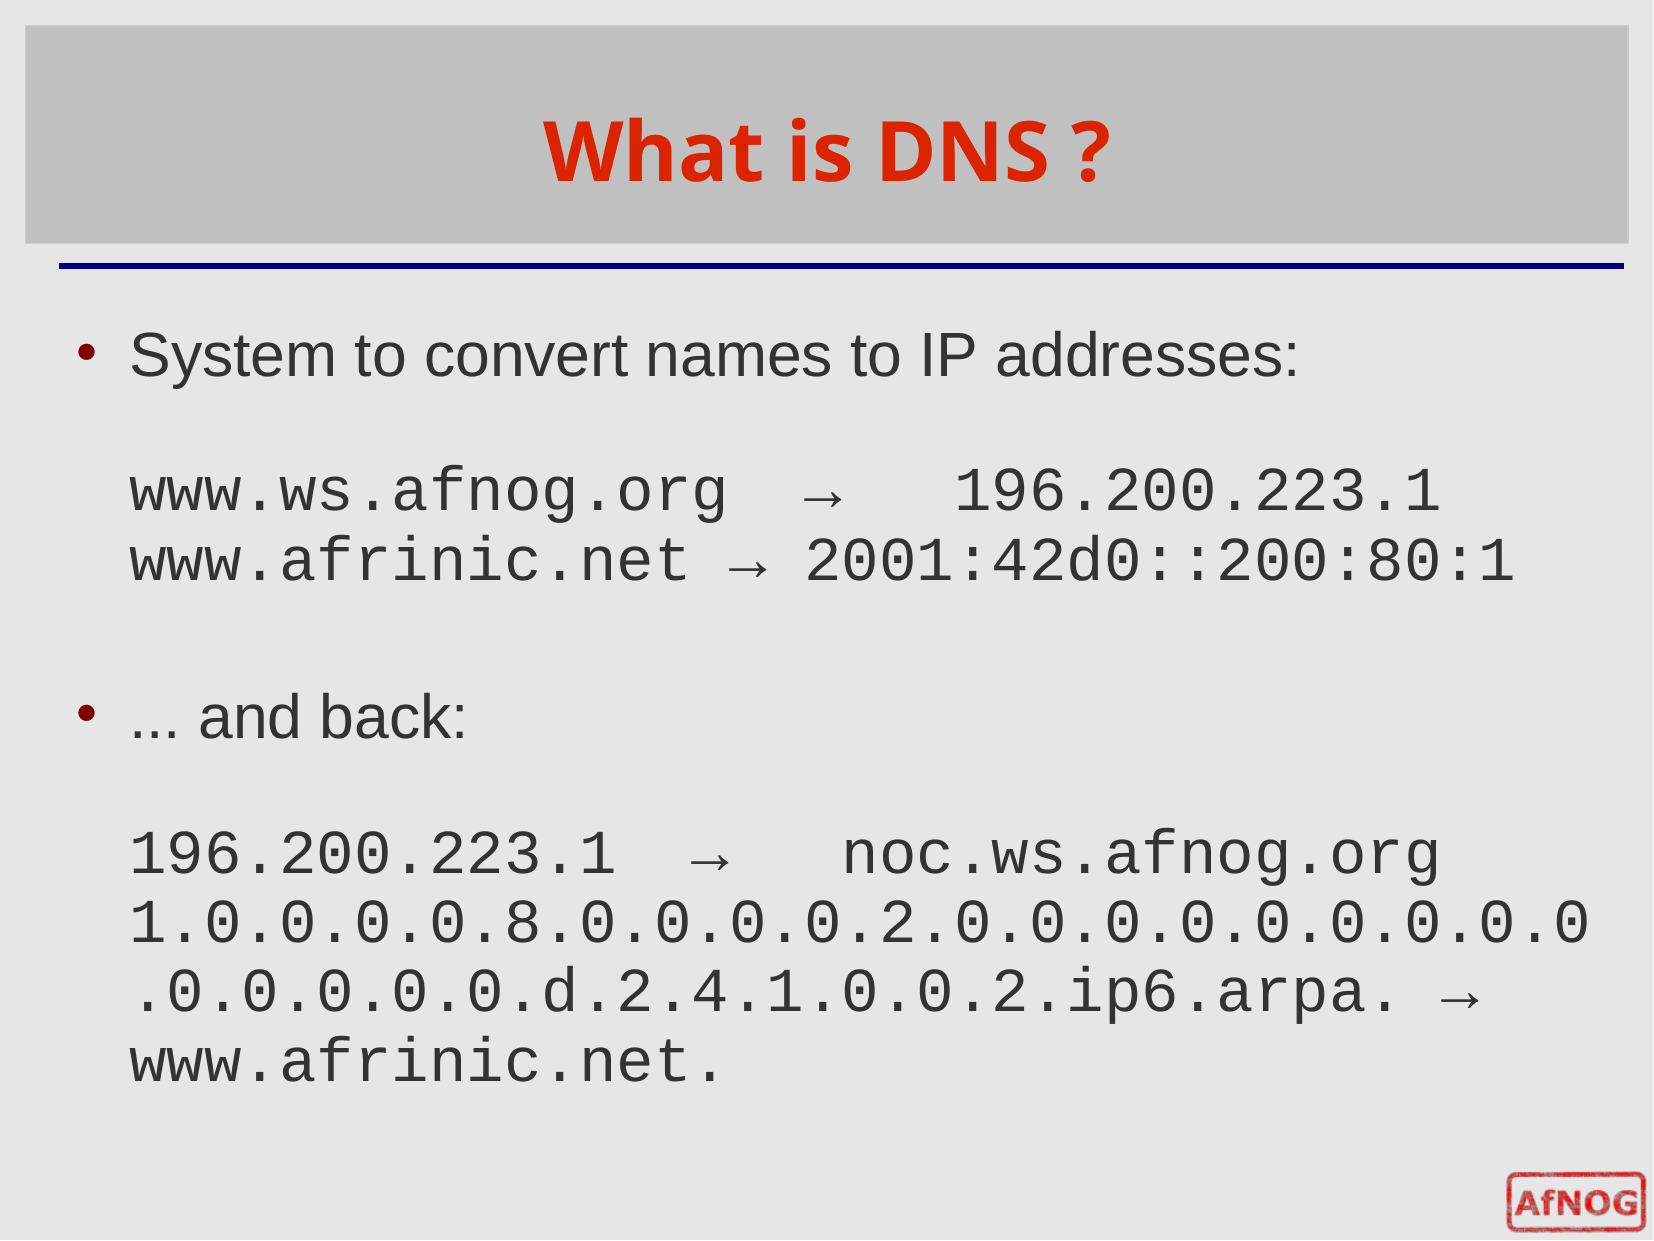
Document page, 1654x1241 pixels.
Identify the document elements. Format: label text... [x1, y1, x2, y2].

title What is DNS ? [121, 46, 1534, 254]
list System to convert names to IP addresses: www.ws.afnog.org → 196.200.223.1 www.afrinic.net → 2001:42d0::200:80:1 ... and back: 196.200.223.1 → noc.ws.afnog.org 1.0.0.0.0.8.0.0.0.0.2.0.0.0.0.0.0.0.0.0.0.0.0.0.0.d.2.4.1.0.0.2.ip6.arpa. → www.afrinic.net. [59, 322, 1595, 1170]
picture [1505, 1170, 1648, 1235]
